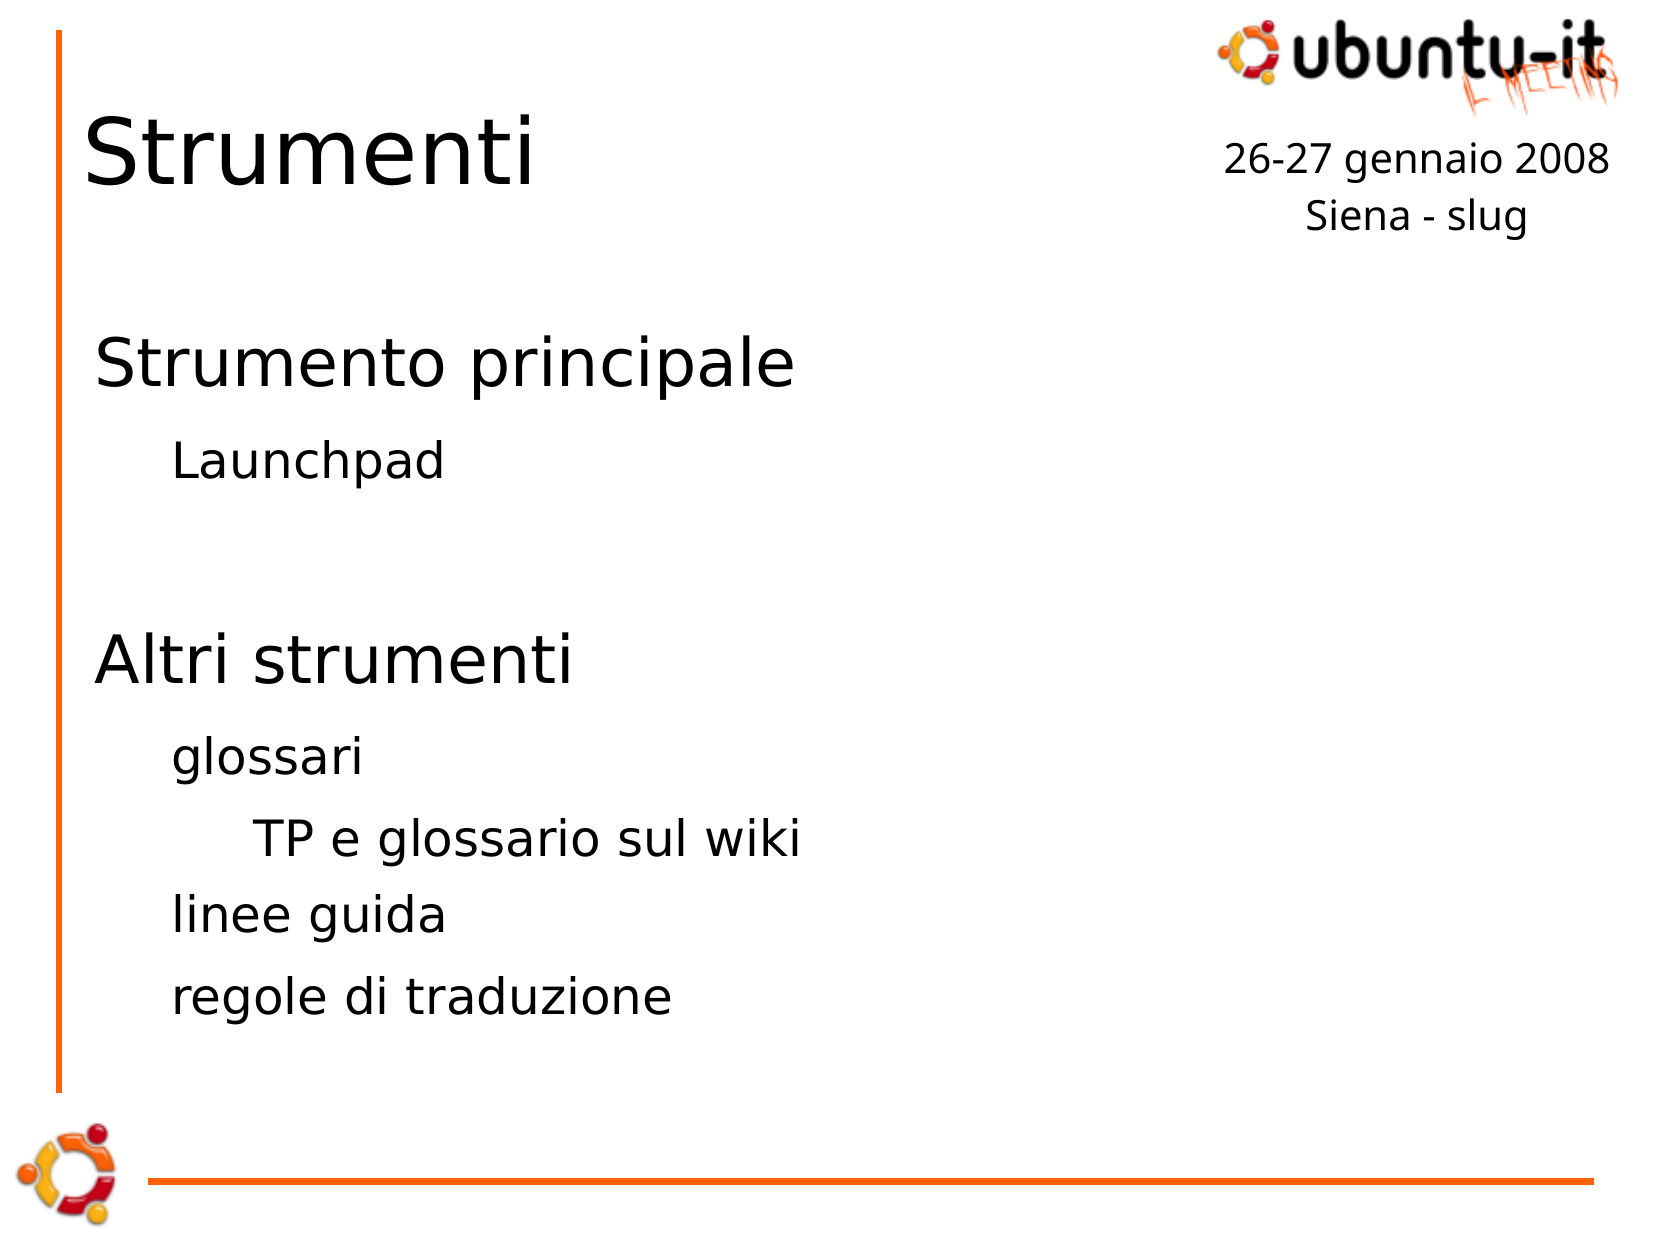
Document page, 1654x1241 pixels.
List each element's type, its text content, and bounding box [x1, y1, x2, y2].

title Strumenti [82, 56, 1571, 250]
picture [14, 1122, 119, 1229]
list Strumento principale Launchpad Altri strumenti glossari TP e glossario sul wiki linee guida regole di traduzione [76, 324, 1565, 1123]
picture [1210, 19, 1628, 119]
